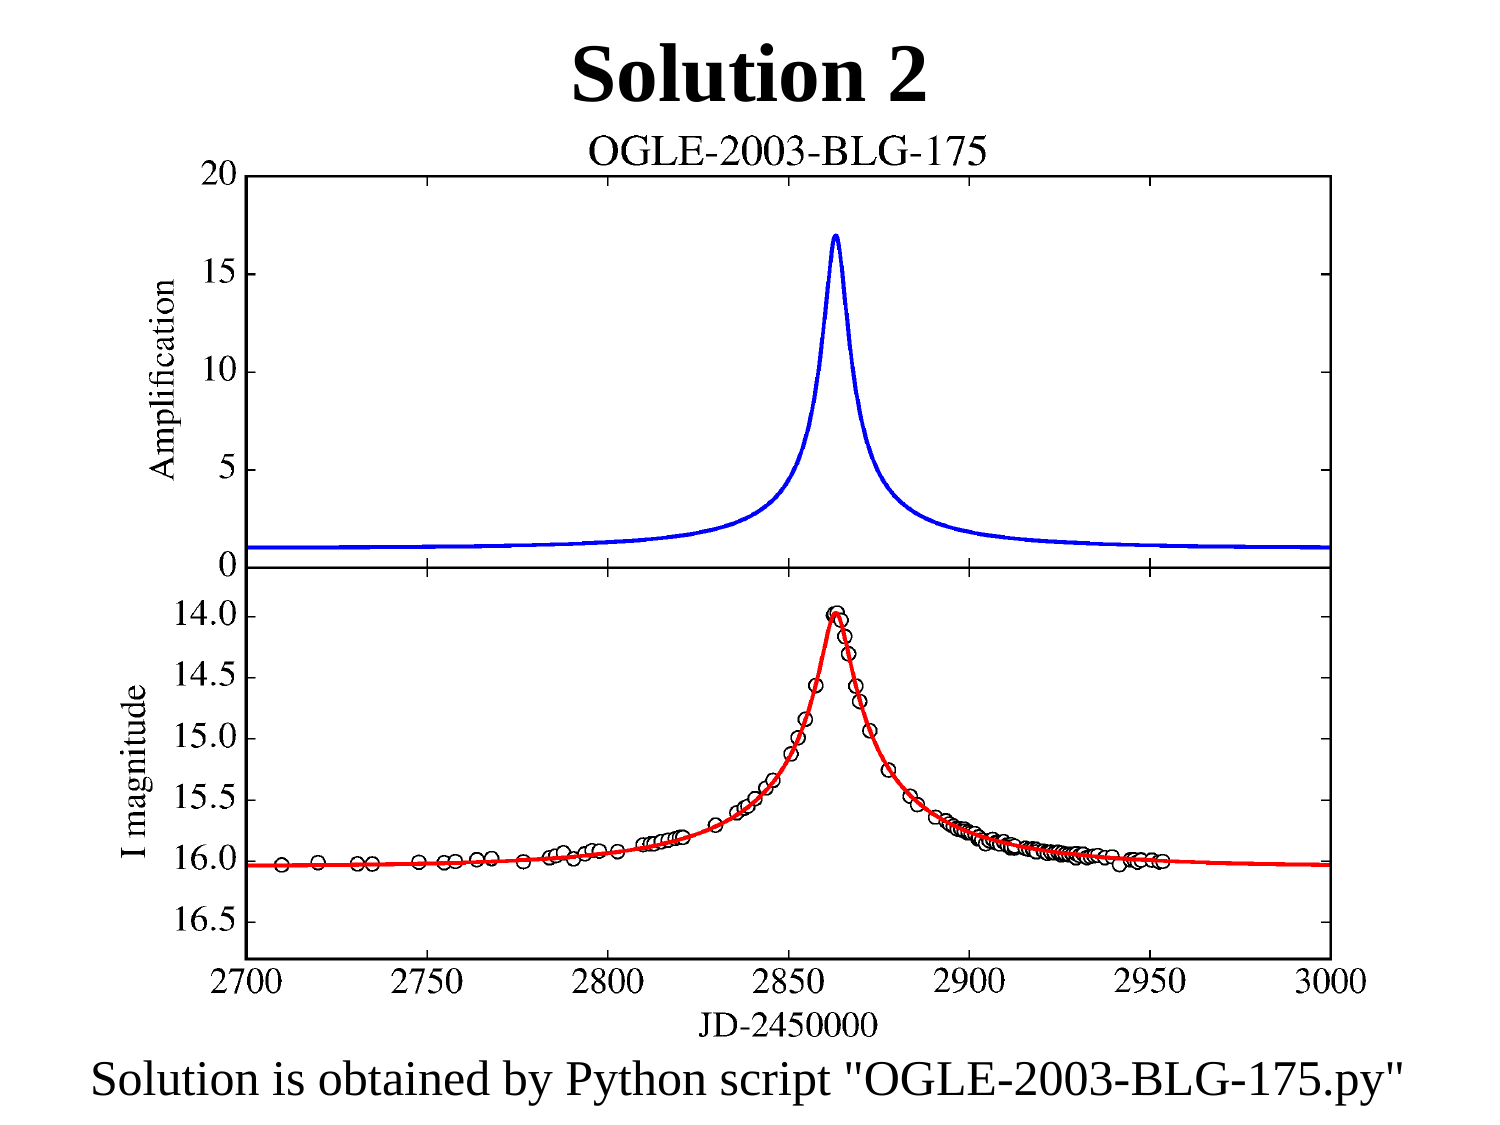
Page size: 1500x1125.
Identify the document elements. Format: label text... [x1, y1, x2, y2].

picture [120, 135, 1366, 1037]
list Solution is obtained by Python script "OGLE-2003-BLG-175.py" [75, 1037, 1456, 1113]
title Solution 2 [75, 15, 1426, 121]
